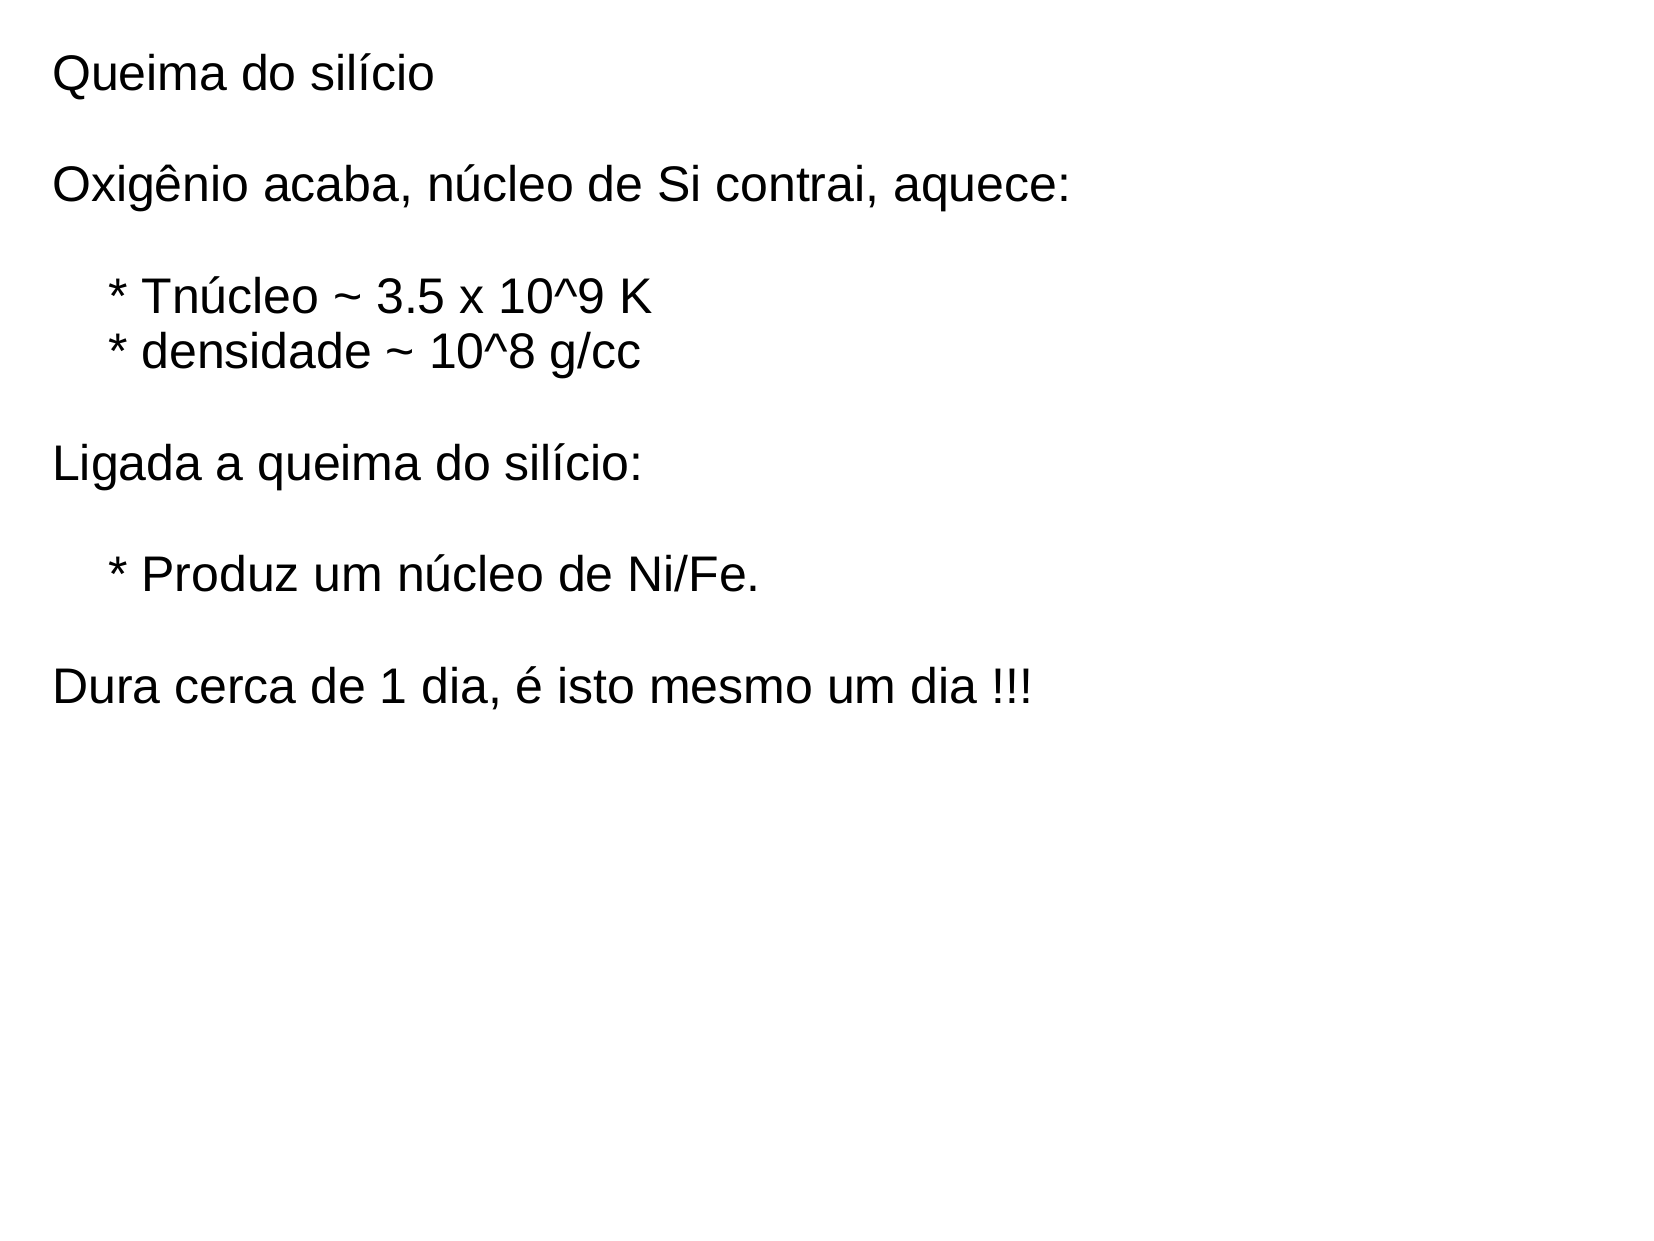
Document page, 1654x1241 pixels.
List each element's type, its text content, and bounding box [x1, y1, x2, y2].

text_box Queima do silício Oxigênio acaba, núcleo de Si contrai, aquece: * Tnúcleo ~ 3.5 x 10^9 K * densidade ~ 10^8 g/cc Ligada a queima do silício: * Produz um núcleo de Ni/Fe. Dura cerca de 1 dia, é isto mesmo um dia !!! [37, 37, 1613, 722]
